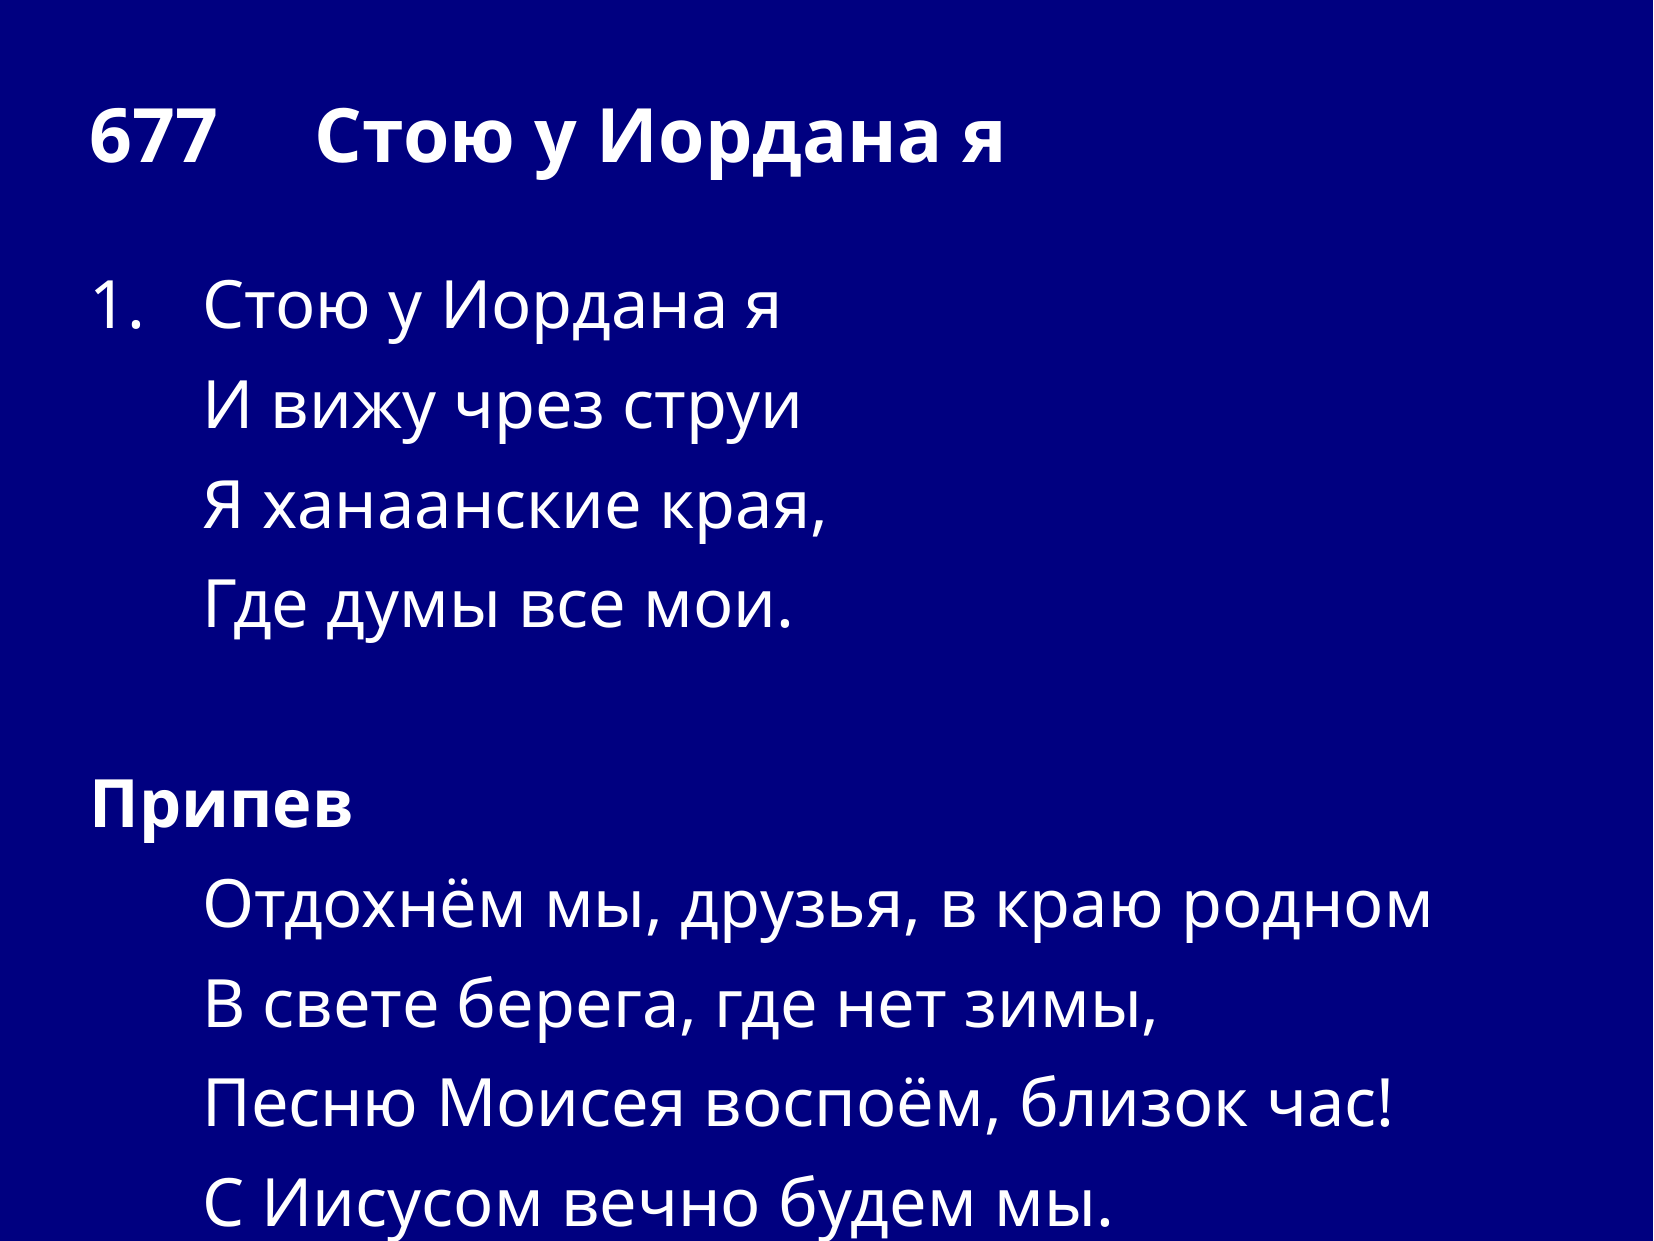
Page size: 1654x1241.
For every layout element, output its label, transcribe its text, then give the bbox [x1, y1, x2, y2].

text_box 677 Стою у Иордана я [75, 75, 1576, 188]
text_box 1. Стою у Иордана я И вижу чрез струи Я ханаанские края, Где думы все мои. Припев Отдохнём мы, друзья, в краю родном В свете берега, где нет зимы, Песню Моисея воспоём, близок час! С Иисусом вечно будем мы. [75, 188, 1576, 1163]
